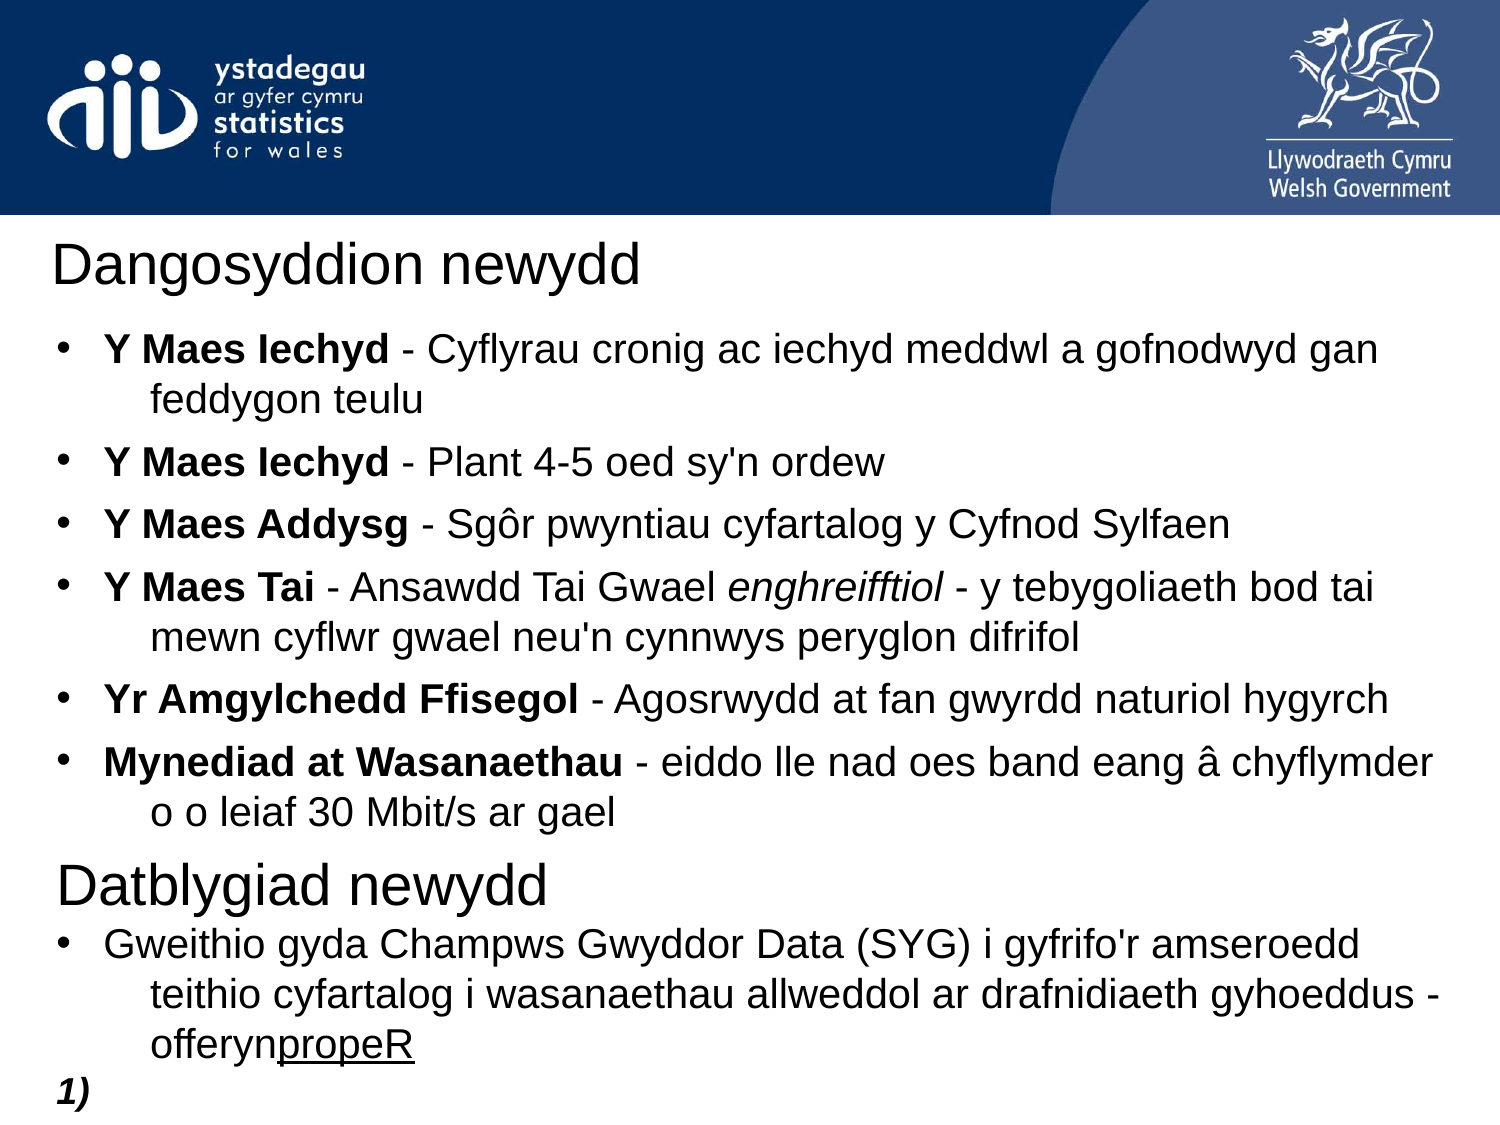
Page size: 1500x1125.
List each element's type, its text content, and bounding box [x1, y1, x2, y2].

title Dangosyddion newydd [36, 215, 1294, 315]
picture [0, 0, 1500, 215]
text_box Y Maes Iechyd - Cyflyrau cronig ac iechyd meddwl a gofnodwyd gan feddygon teulu Y Maes Iechyd - Plant 4-5 oed sy'n ordew Y Maes Addysg - Sgôr pwyntiau cyfartalog y Cyfnod Sylfaen Y Maes Tai - Ansawdd Tai Gwael enghreifftiol - y tebygoliaeth bod tai mewn cyflwr gwael neu'n cynnwys peryglon difrifol Yr Amgylchedd Ffisegol - Agosrwydd at fan gwyrdd naturiol hygyrch Mynediad at Wasanaethau - eiddo lle nad oes band eang â chyflymder o o leiaf 30 Mbit/s ar gael Datblygiad newydd Gweithio gyda Champws Gwyddor Data (SYG) i gyfrifo'r amseroedd teithio cyfartalog i wasanaethau allweddol ar drafnidiaeth gyhoeddus - offeryn propeR [41, 314, 1471, 1125]
